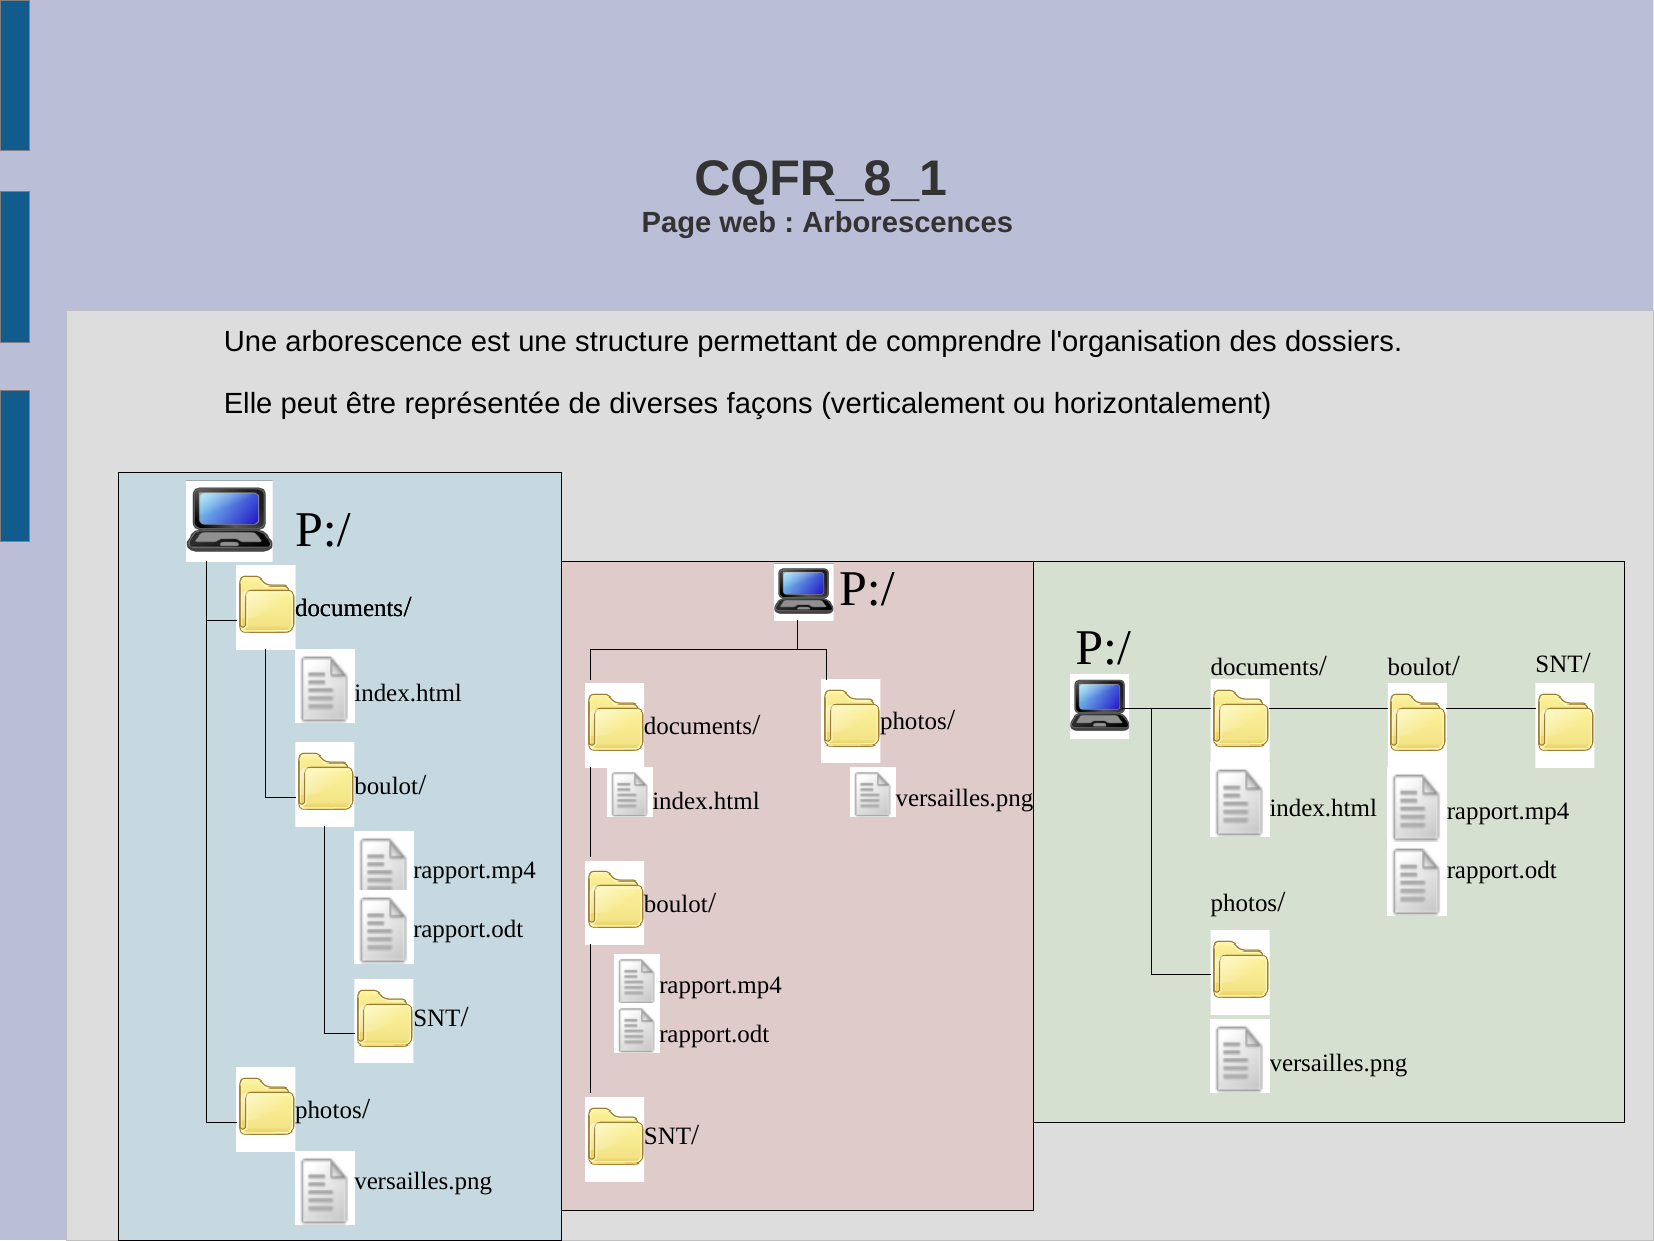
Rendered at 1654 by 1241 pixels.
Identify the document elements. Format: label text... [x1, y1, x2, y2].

picture [614, 954, 660, 1054]
text_box versailles.png [354, 1151, 562, 1211]
picture [1210, 679, 1270, 837]
text_box P:/ [1075, 620, 1132, 680]
picture [585, 1097, 645, 1182]
picture [354, 979, 414, 1063]
text_box boulot/ [354, 768, 490, 802]
text_box boulot/ [644, 887, 780, 921]
text_box index.html [652, 787, 763, 827]
text_box index.html [354, 679, 490, 713]
picture [585, 861, 645, 945]
picture [177, 477, 273, 562]
text_box documents/ [1210, 649, 1346, 683]
title CQFR_8_1 Page web : Arborescences [121, 91, 1534, 299]
picture [1387, 683, 1447, 916]
text_box photos/ [1210, 885, 1346, 919]
text_box SNT/ [644, 1118, 704, 1152]
picture [1535, 683, 1595, 768]
picture [821, 679, 881, 763]
picture [850, 767, 896, 817]
picture [1062, 671, 1130, 739]
text_box rapport.mp4 [1446, 797, 1583, 827]
text_box SNT/ [1535, 646, 1595, 680]
text_box P:/ [295, 501, 355, 562]
picture [1210, 1019, 1270, 1093]
picture [1210, 930, 1270, 1015]
text_box rapport.mp4 [413, 856, 549, 890]
picture [767, 561, 834, 621]
text_box boulot/ [1387, 649, 1524, 683]
text_box rapport.odt [413, 915, 549, 949]
text_box rapport.odt [659, 1020, 770, 1050]
text_box P:/ [839, 561, 895, 621]
text_box rapport.odt [1446, 856, 1583, 890]
text_box documents/ [644, 708, 780, 742]
text_box versailles.png [1270, 1033, 1477, 1093]
text_box photos/ [880, 703, 1016, 738]
picture [236, 565, 355, 723]
list Une arborescence est une structure permettant de comprendre l'organisation des dossiers. Elle peut être représentée de diverses façons (verticalement ou horizontalement) [152, 324, 1565, 476]
picture [295, 742, 355, 827]
text_box versailles.png [895, 784, 1034, 813]
text_box index.html [1269, 793, 1406, 827]
picture [354, 831, 414, 964]
text_box SNT/ [413, 1000, 473, 1034]
text_box photos/ [295, 1092, 431, 1126]
picture [236, 1067, 355, 1225]
picture [585, 683, 653, 817]
text_box [118, 472, 1625, 1241]
text_box rapport.mp4 [659, 971, 783, 1001]
text_box documents/ [295, 590, 431, 624]
